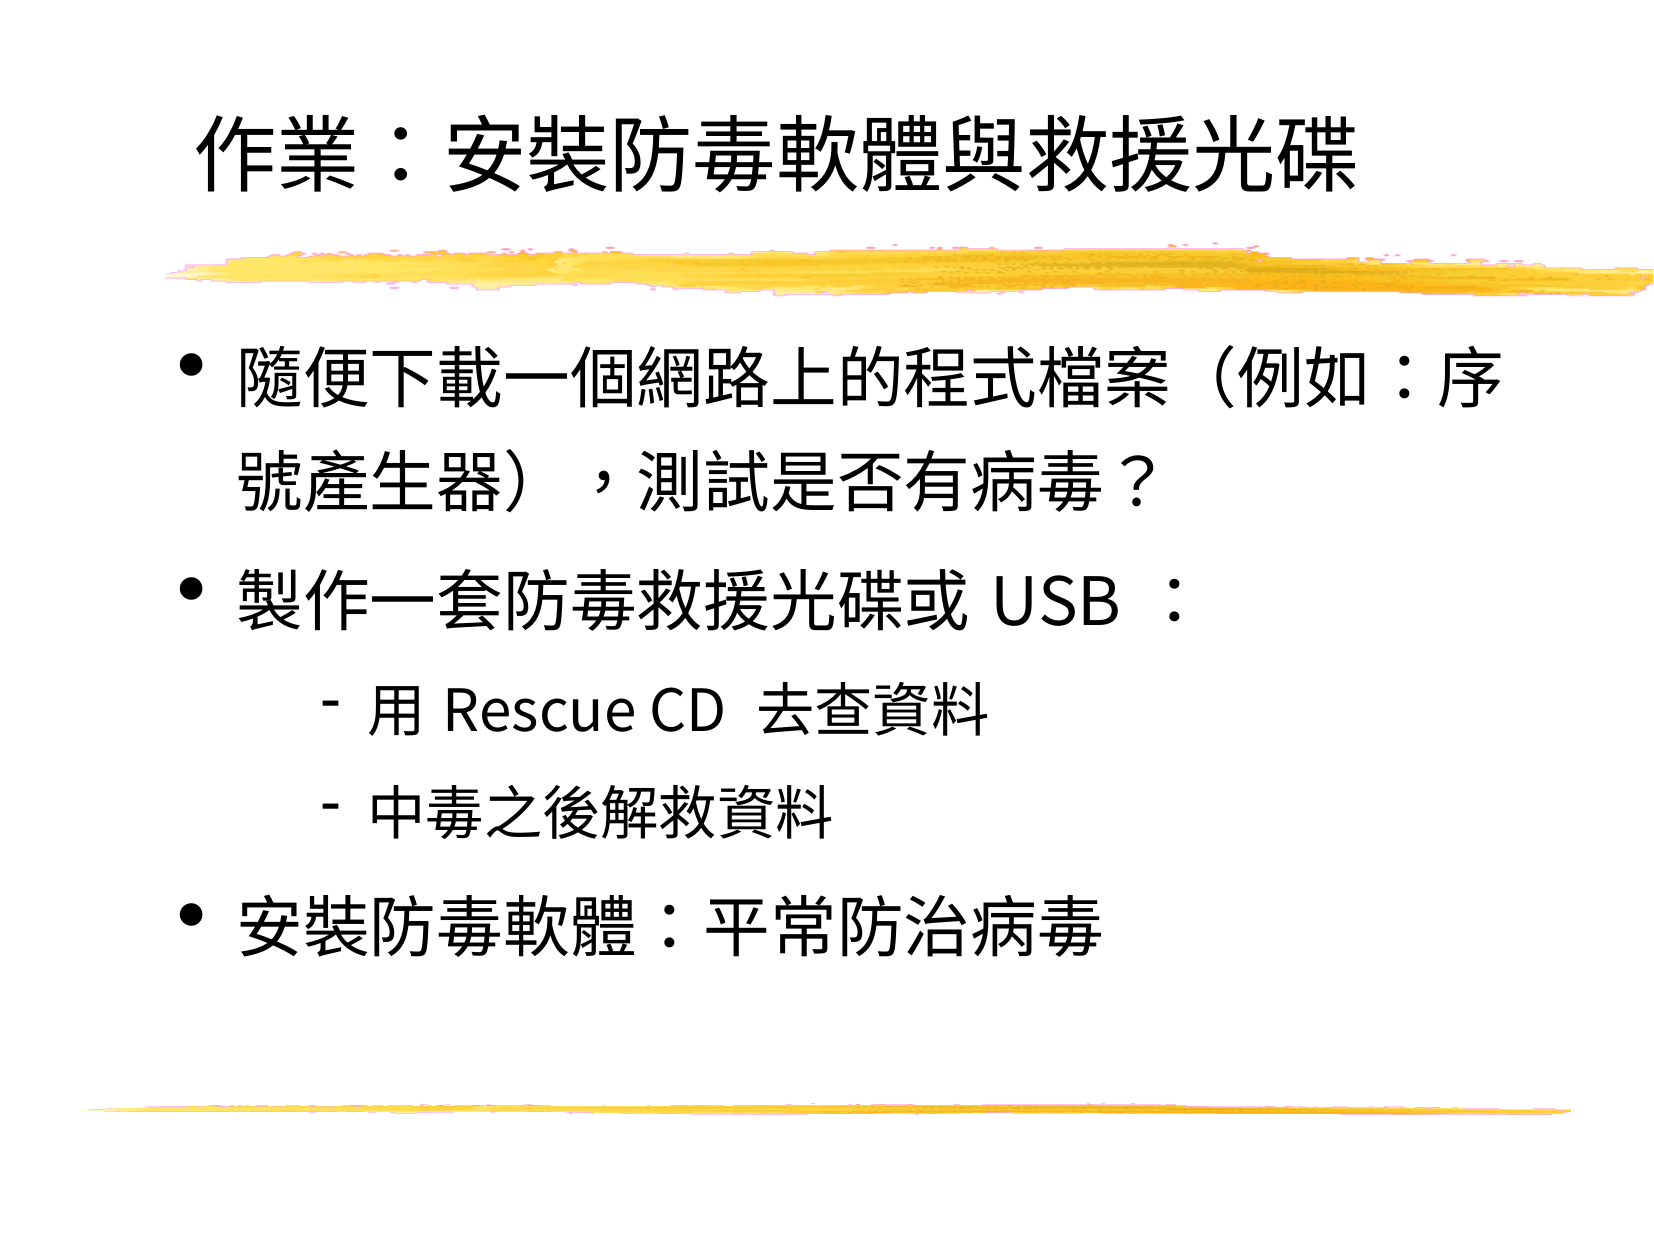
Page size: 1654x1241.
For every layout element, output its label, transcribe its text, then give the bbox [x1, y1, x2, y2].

title 作業：安裝防毒軟體與救援光碟 [73, 39, 1479, 249]
picture [82, 1102, 1571, 1117]
picture [165, 237, 1654, 308]
list 隨便下載一個網路上的程式檔案（例如：序號產生器），測試是否有病毒？ 製作一套防毒救援光碟或USB： 用Rescue CD 去查資料 中毒之後解救資料 安裝防毒軟體：平常防治病毒 [124, 316, 1530, 1061]
